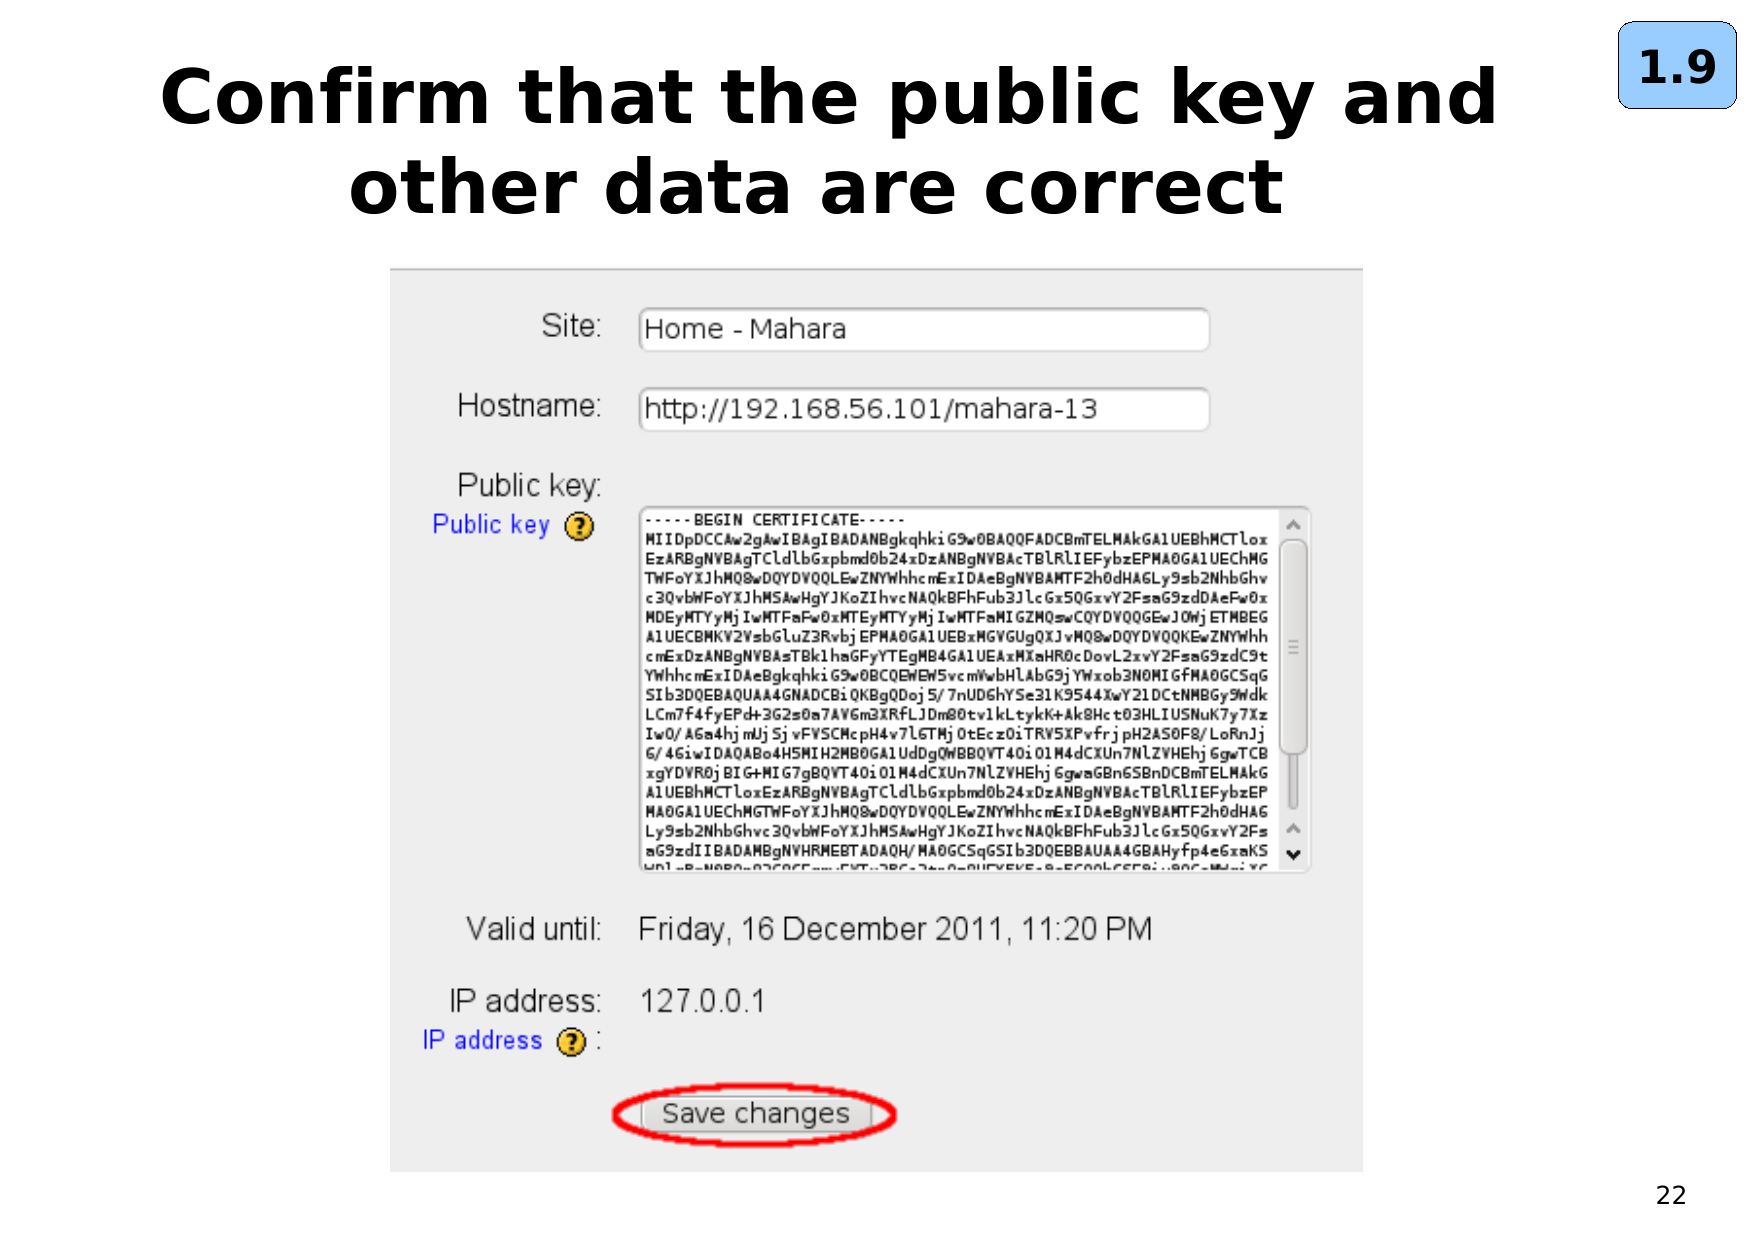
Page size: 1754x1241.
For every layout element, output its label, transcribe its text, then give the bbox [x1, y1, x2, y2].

title Confirm that the public key and other data are correct [59, 40, 1576, 236]
text_box 1.9 [1618, 21, 1737, 109]
picture [390, 265, 1363, 1172]
